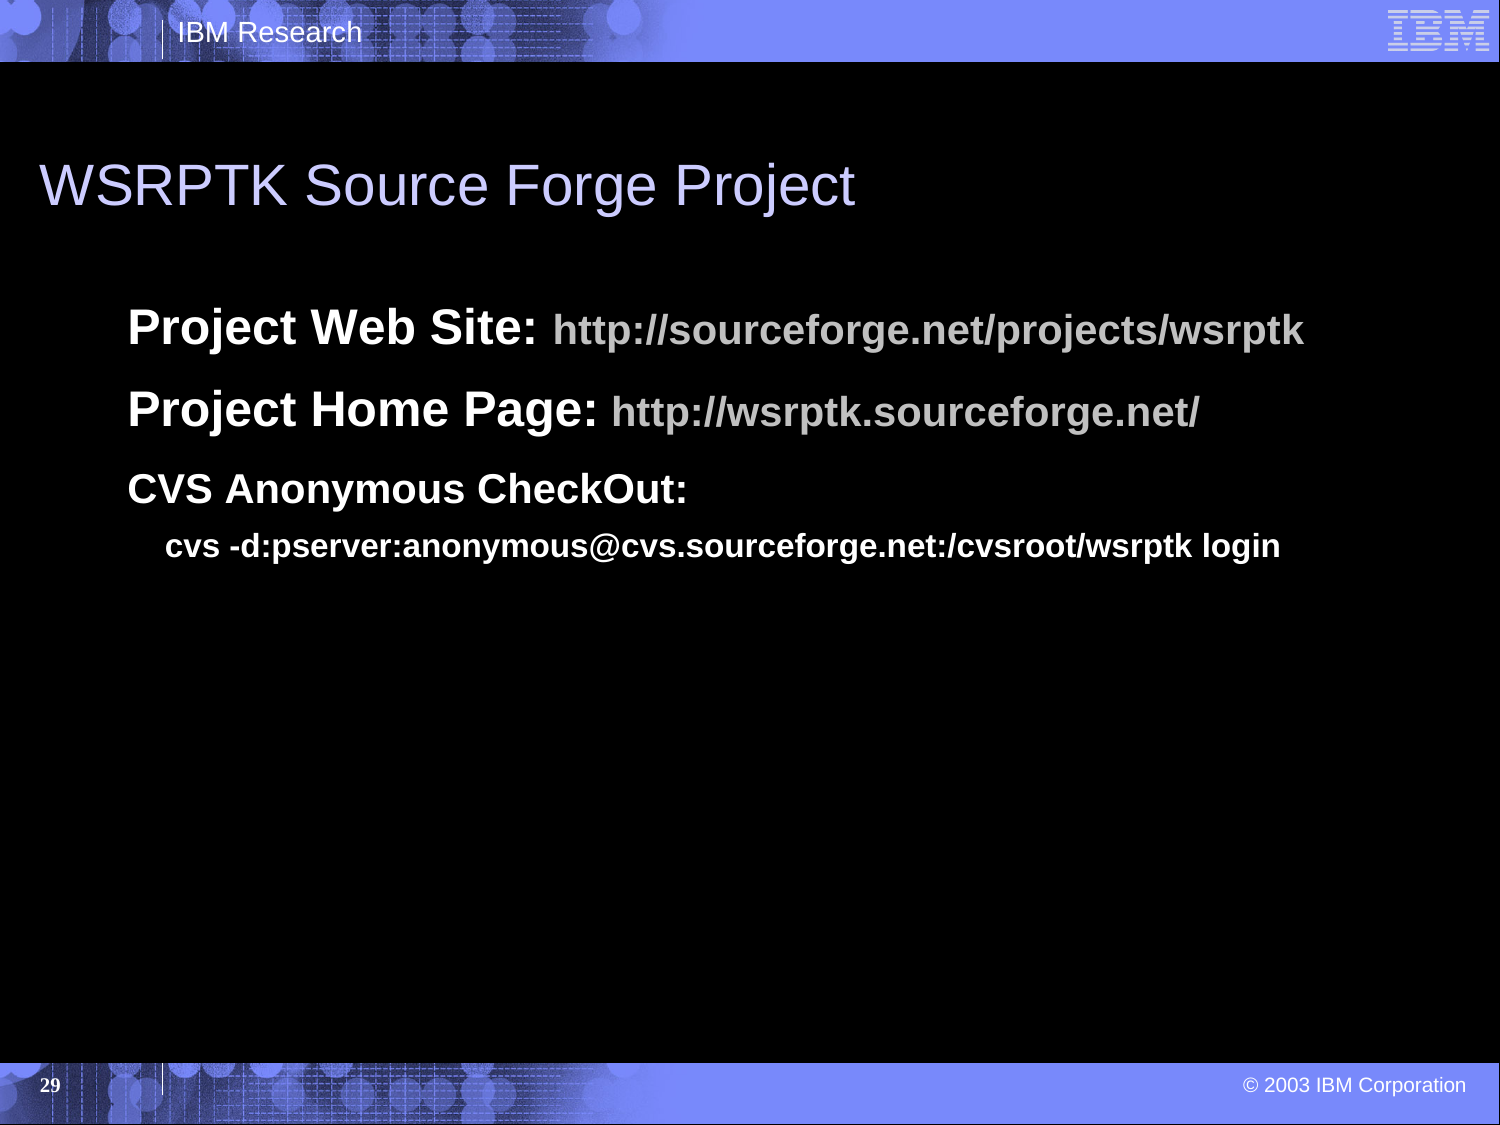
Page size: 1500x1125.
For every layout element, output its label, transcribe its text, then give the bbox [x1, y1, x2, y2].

title WSRPTK Source Forge Project [25, 142, 1378, 225]
picture [0, 1063, 1499, 1124]
list Project Web Site: http://sourceforge.net/projects/wsrptk Project Home Page: http://wsrptk.sourceforge.net/ CVS Anonymous CheckOut: cvs -d:pserver:anonymous@cvs.sourceforge.net:/cvsroot/wsrptk login [112, 291, 1388, 932]
picture [0, 0, 1499, 62]
